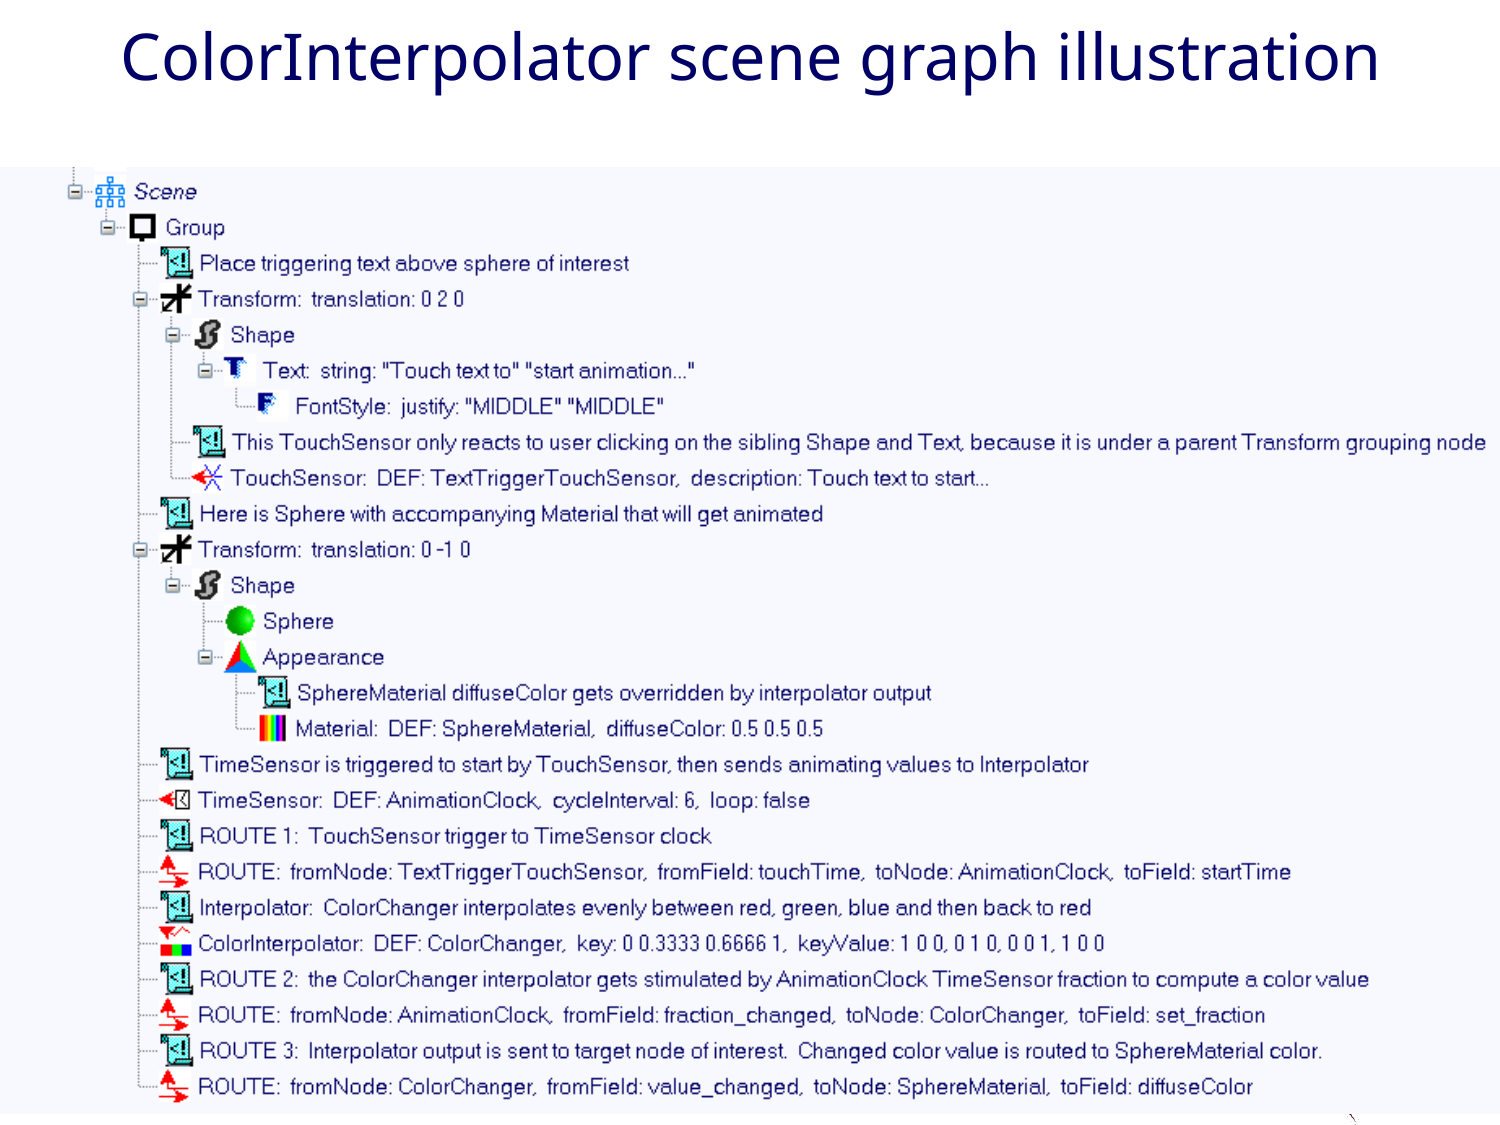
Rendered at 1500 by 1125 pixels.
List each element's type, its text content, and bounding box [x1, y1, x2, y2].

title ColorInterpolator scene graph illustration [113, 43, 1389, 156]
picture [0, 167, 1500, 1125]
